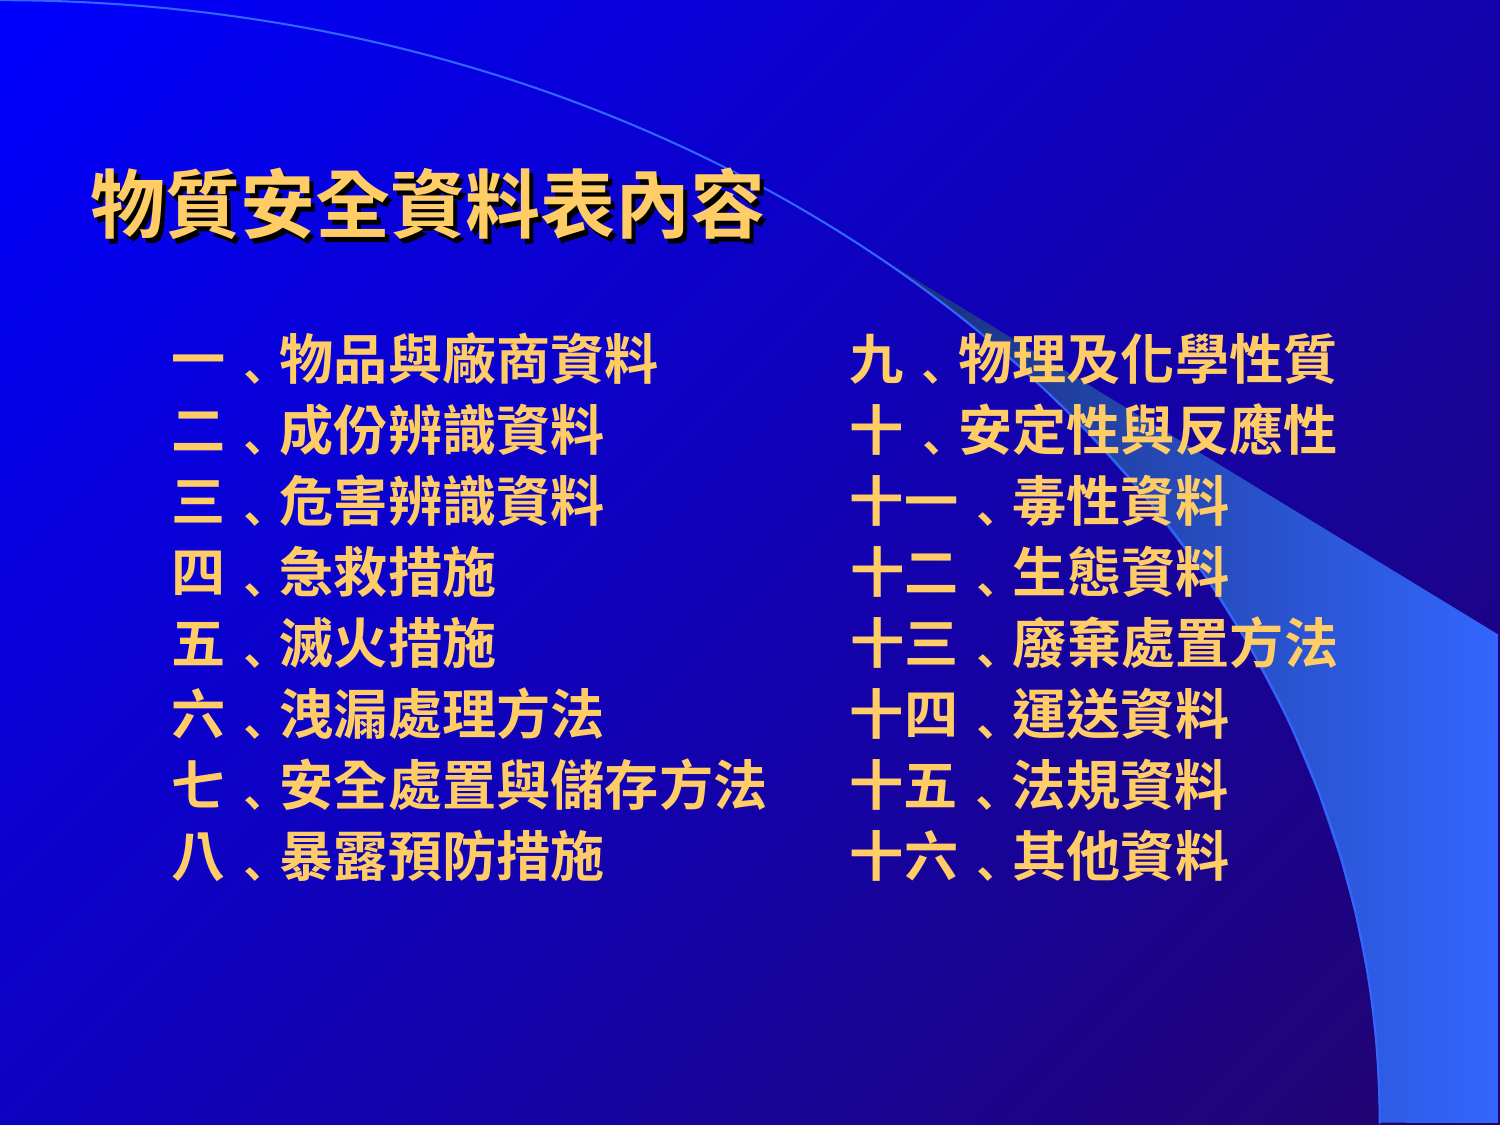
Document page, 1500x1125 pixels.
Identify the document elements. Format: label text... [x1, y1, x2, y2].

title 物質安全資料表內容 [75, 150, 1026, 250]
list 一﹑物品與廠商資料 九﹑物理及化學性質 二﹑成份辨識資料 十﹑安定性與反應性 三﹑危害辨識資料 十一﹑毒性資料 四﹑急救措施 十二﹑生態資料 五﹑滅火措施 十三﹑廢棄處置方法 六﹑洩漏處理方法 十四﹑運送資料 七﹑安全處置與儲存方法 十五﹑法規資料 八﹑暴露預防措施 十六﹑其他資料 [99, 324, 1438, 925]
